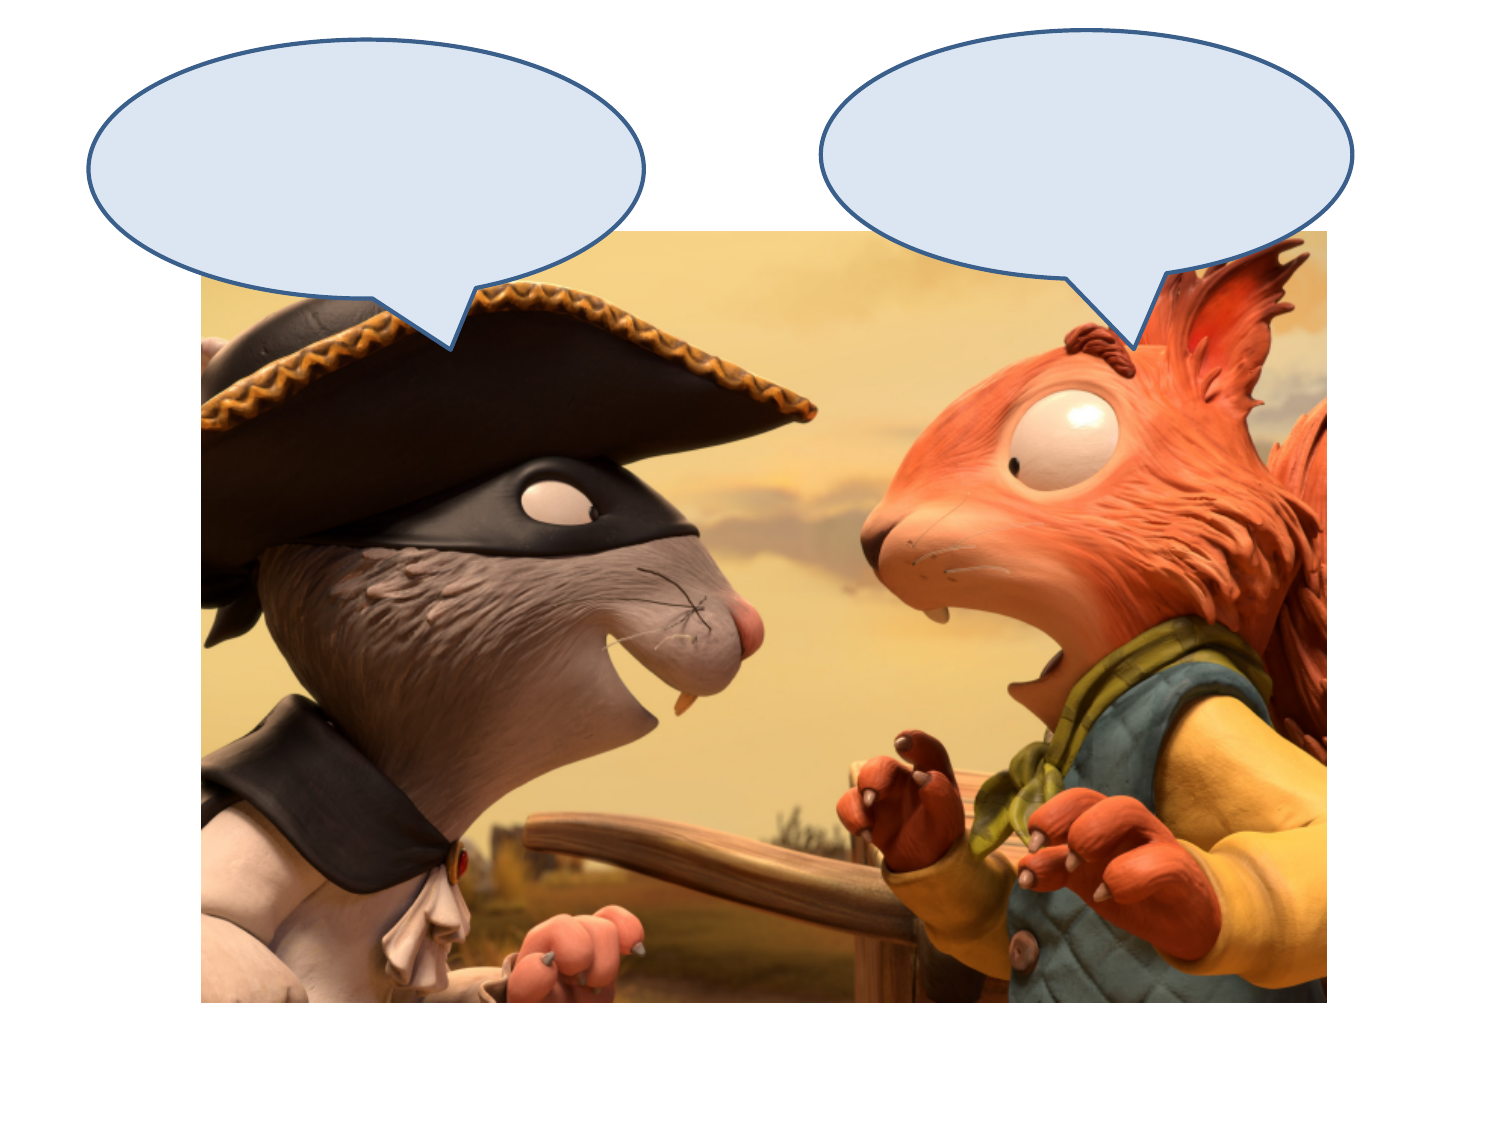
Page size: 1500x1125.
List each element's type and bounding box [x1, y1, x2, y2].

text_box [88, 39, 644, 350]
text_box [820, 30, 1353, 350]
picture [201, 231, 1327, 1003]
